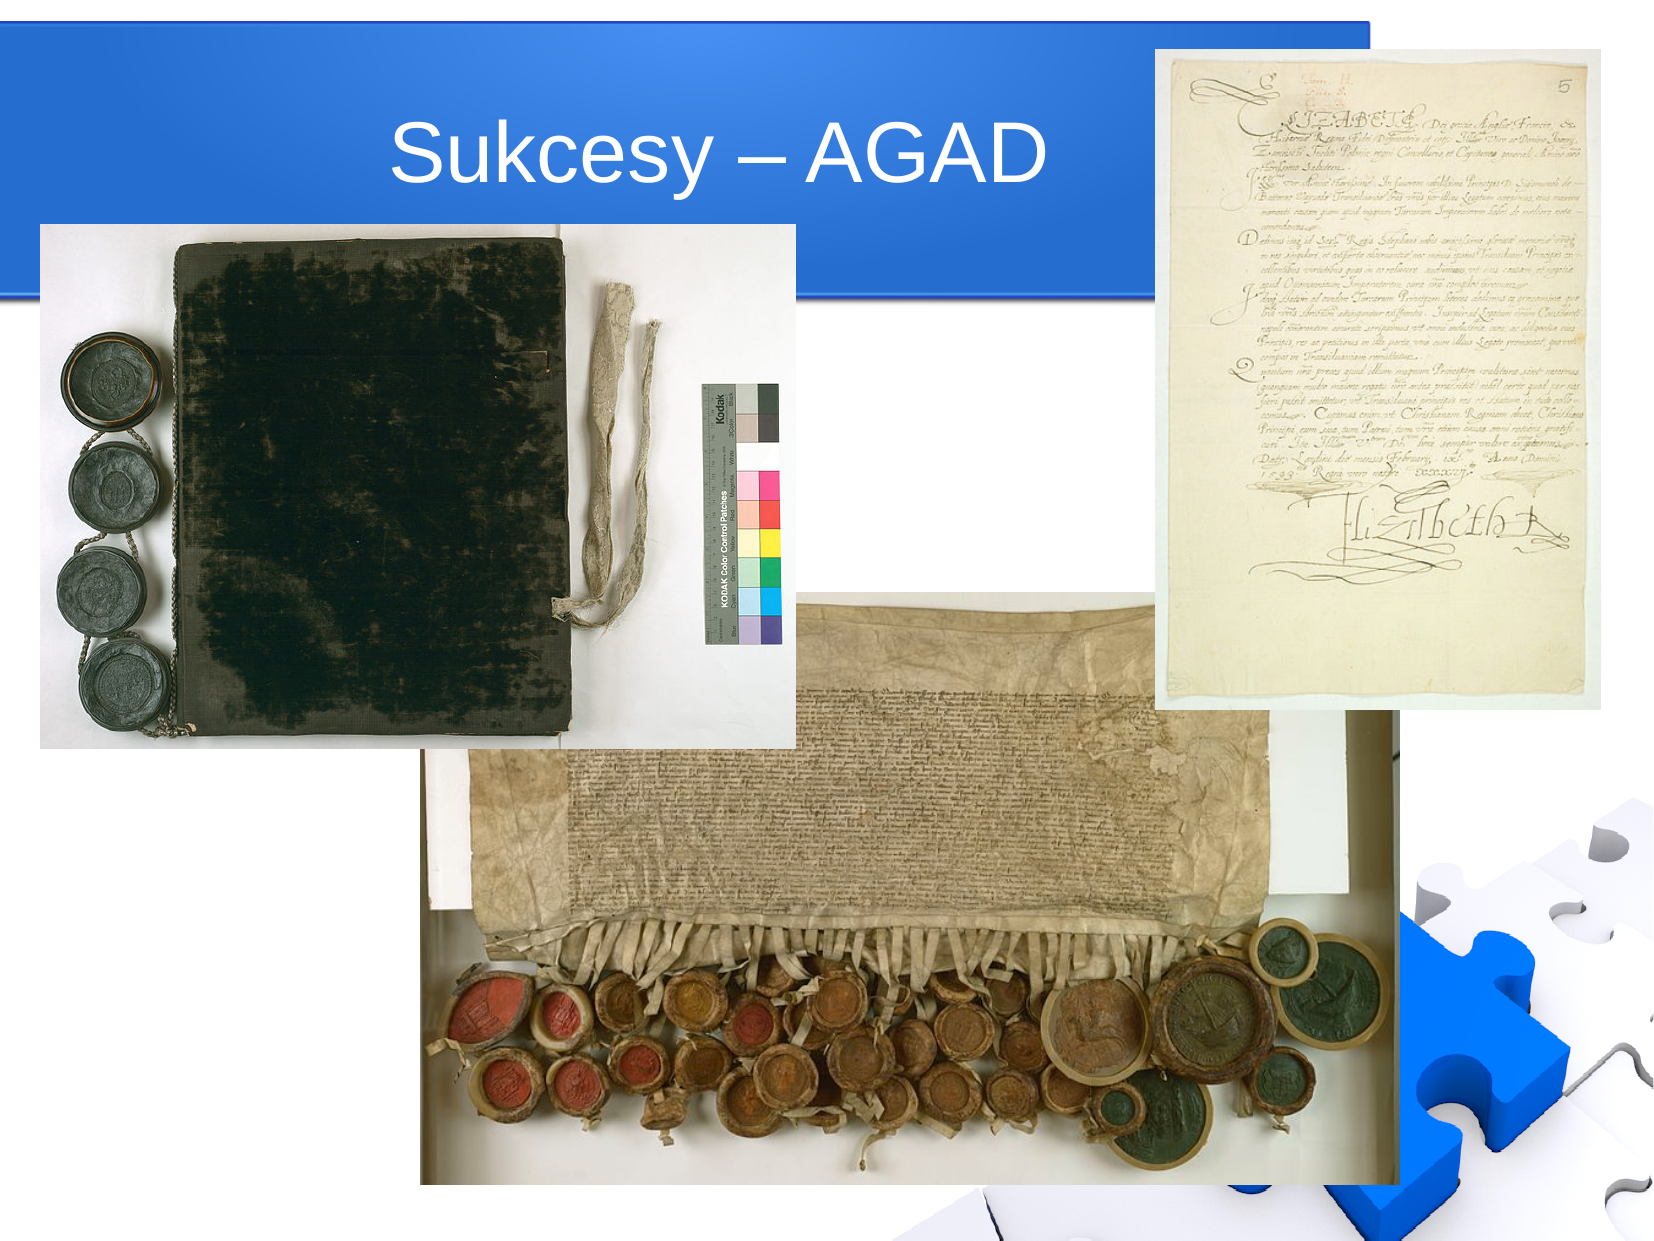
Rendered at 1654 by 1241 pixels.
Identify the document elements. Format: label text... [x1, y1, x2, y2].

title Sukcesy – AGAD [82, 49, 1155, 257]
picture [0, 21, 1654, 1241]
